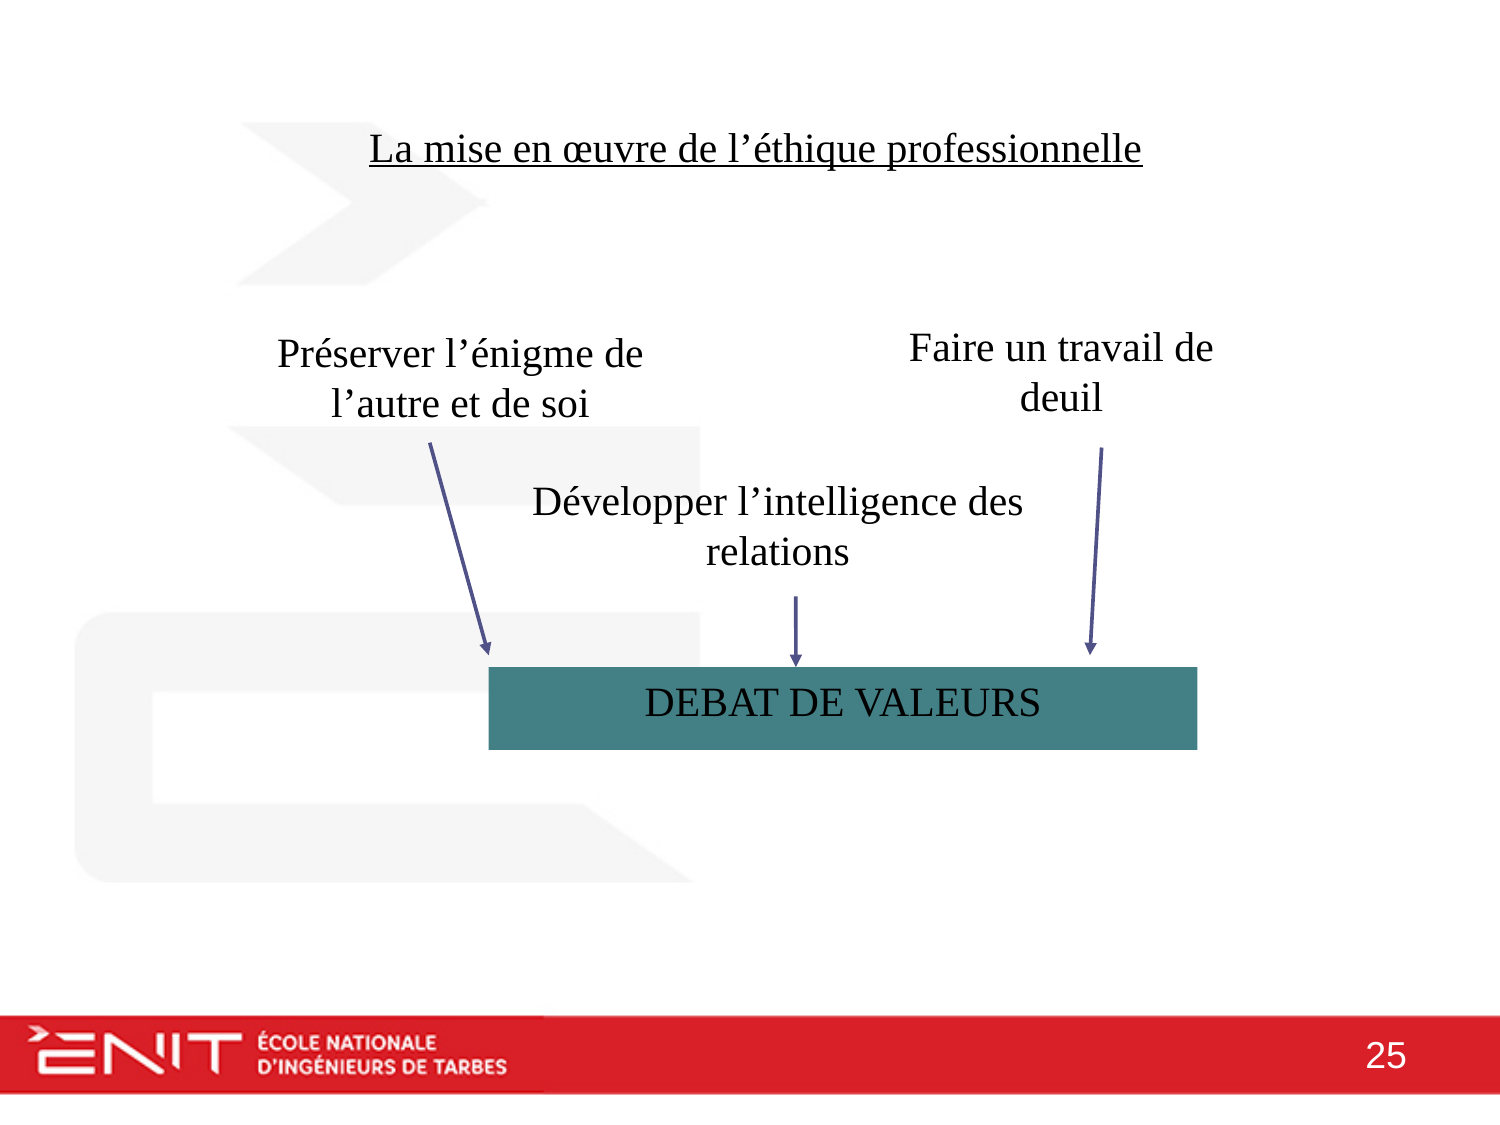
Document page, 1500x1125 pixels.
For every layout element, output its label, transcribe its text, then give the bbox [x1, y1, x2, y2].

picture [0, 0, 1500, 1125]
text_box <numéro> [1350, 1027, 1500, 1098]
text_box Faire un travail de deuil [866, 312, 1257, 448]
text_box Préserver l’énigme de l’autre et de soi [248, 318, 674, 536]
text_box La mise en œuvre de l’éthique professionnelle [354, 118, 1191, 226]
text_box Développer l’intelligence des relations [488, 466, 1068, 602]
text_box DEBAT DE VALEURS [488, 667, 1198, 750]
